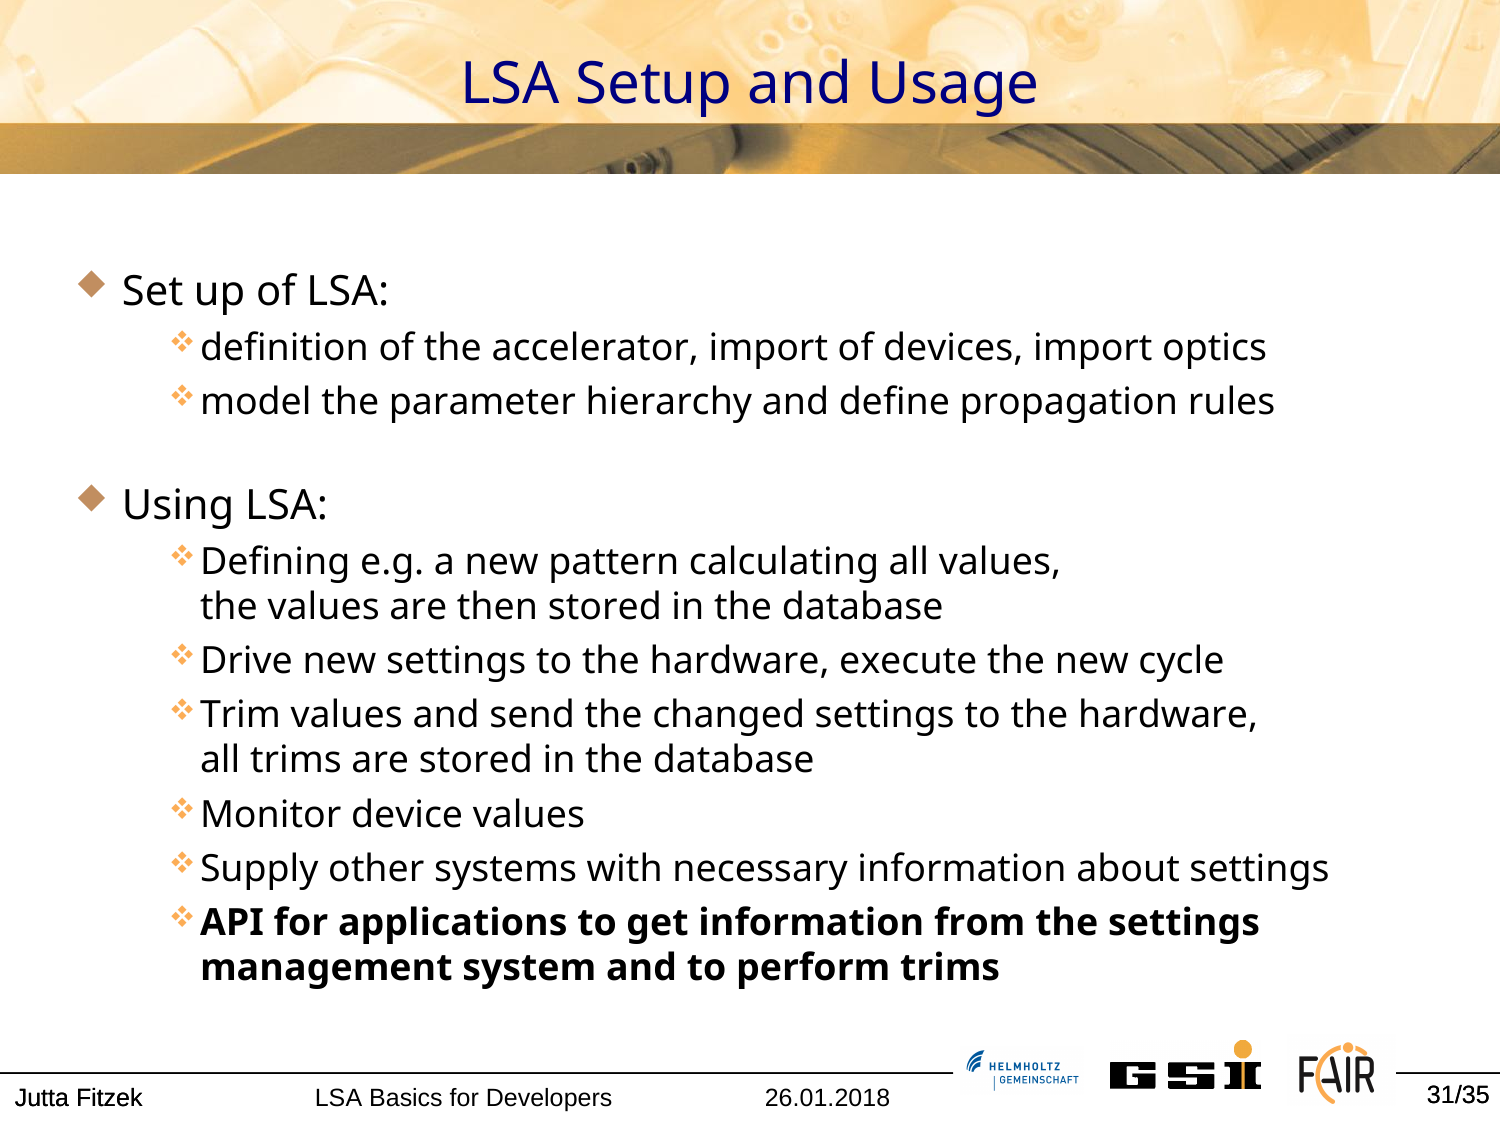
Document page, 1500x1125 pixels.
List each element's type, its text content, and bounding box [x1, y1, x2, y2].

title LSA Setup and Usage [75, 0, 1425, 174]
list Set up of LSA: definition of the accelerator, import of devices, import optics model the parameter hierarchy and define propagation rules Using LSA: Defining e.g. a new pattern calculating all values, the values are then stored in the database Drive new settings to the hardware, execute the new cycle Trim values and send the changed settings to the hardware, all trims are stored in the database Monitor device values Supply other systems with necessary information about settings API for applications to get information from the settings management system and to perform trims [75, 263, 1425, 1006]
picture [960, 1046, 1084, 1095]
picture [1110, 1040, 1261, 1089]
picture [1287, 1034, 1396, 1106]
picture [0, 0, 1500, 175]
